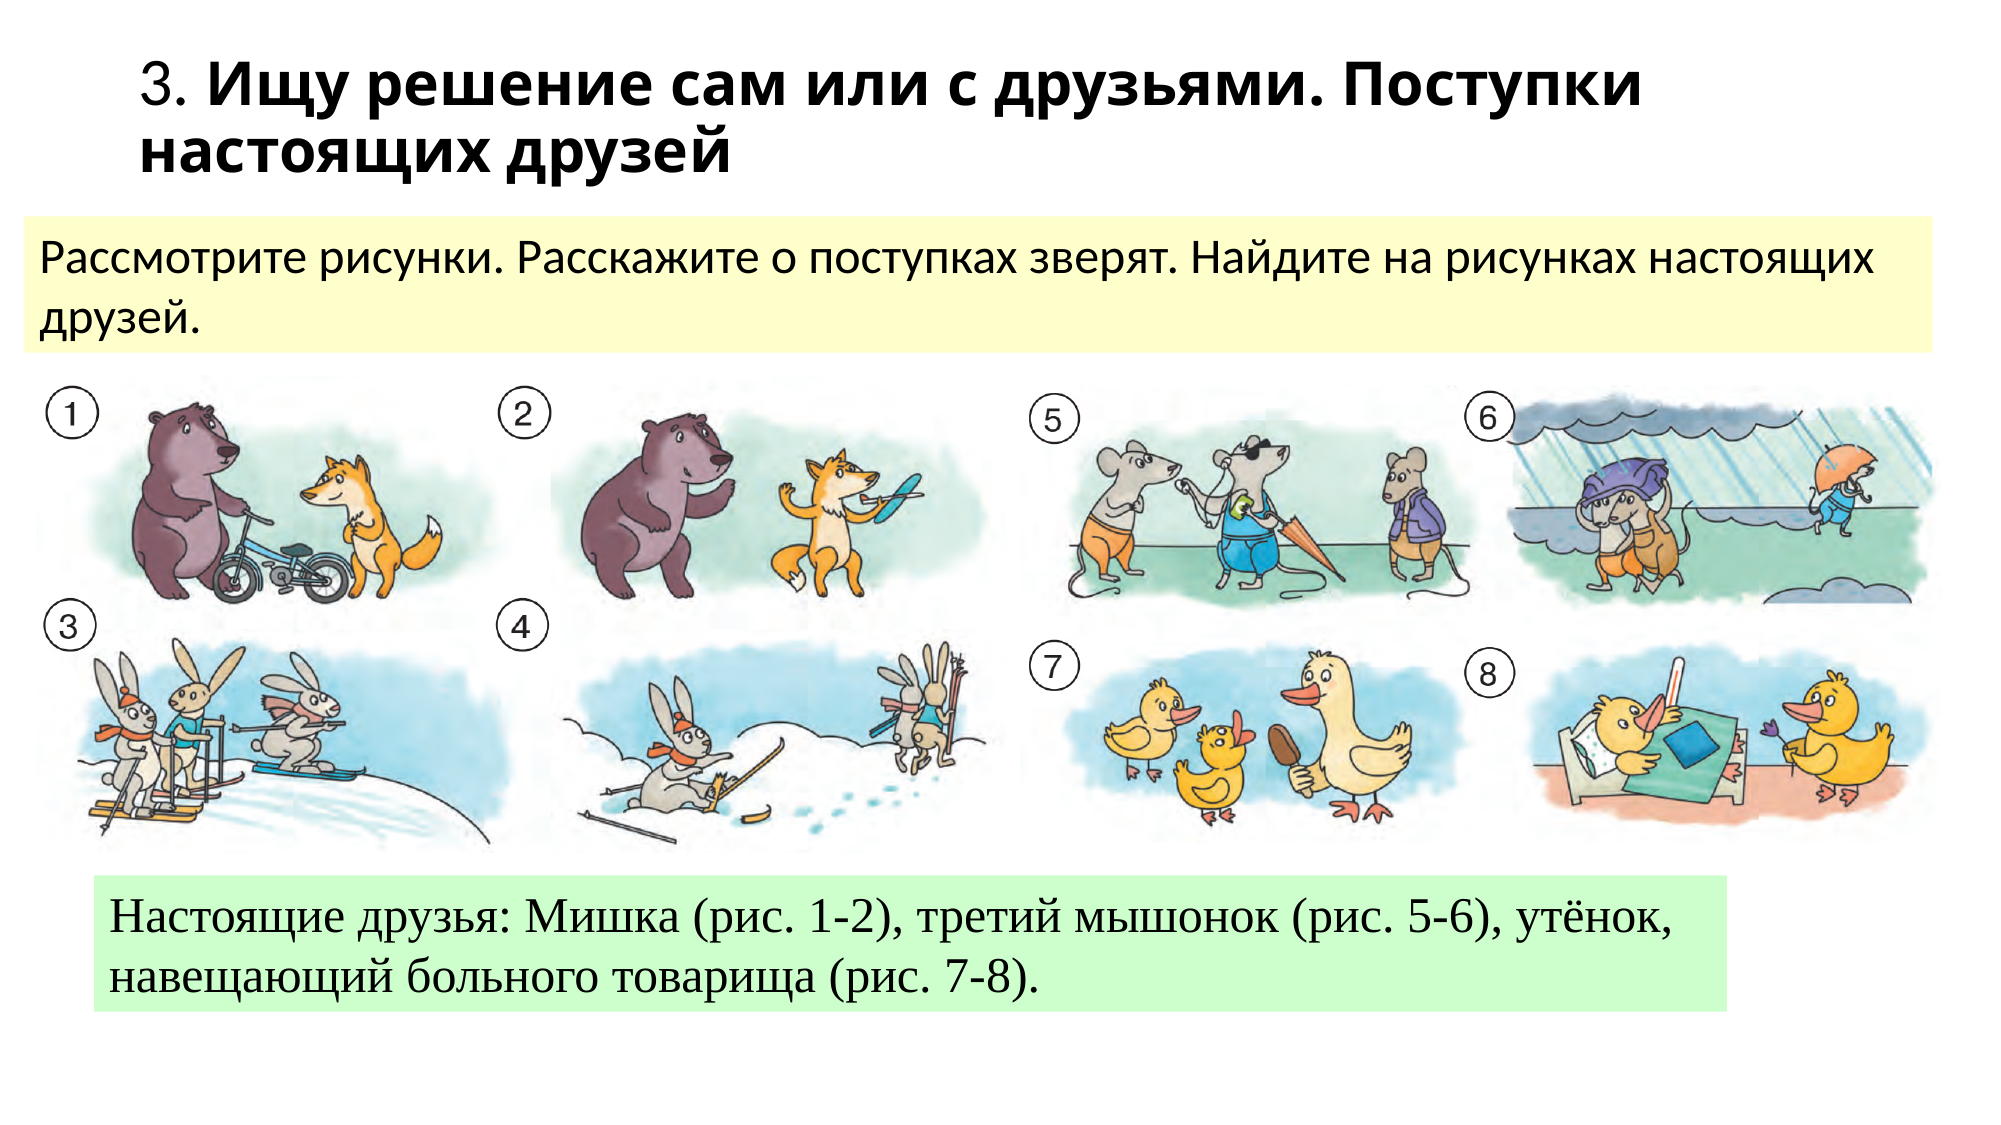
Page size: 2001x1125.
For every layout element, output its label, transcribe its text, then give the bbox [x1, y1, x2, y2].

text_box Рассмотрите рисунки. Расскажите о поступках зверят. Найдите на рисунках настоящих друзей. [24, 216, 1933, 353]
picture [24, 375, 1941, 853]
text_box Настоящие друзья: Мишка (рис. 1-2), третий мышонок (рис. 5-6), утёнок, навещающий больного товарища (рис. 7-8). [94, 875, 1727, 1012]
title 3. Ищу решение сам или с друзьями. Поступки настоящих друзей [123, 38, 1849, 194]
